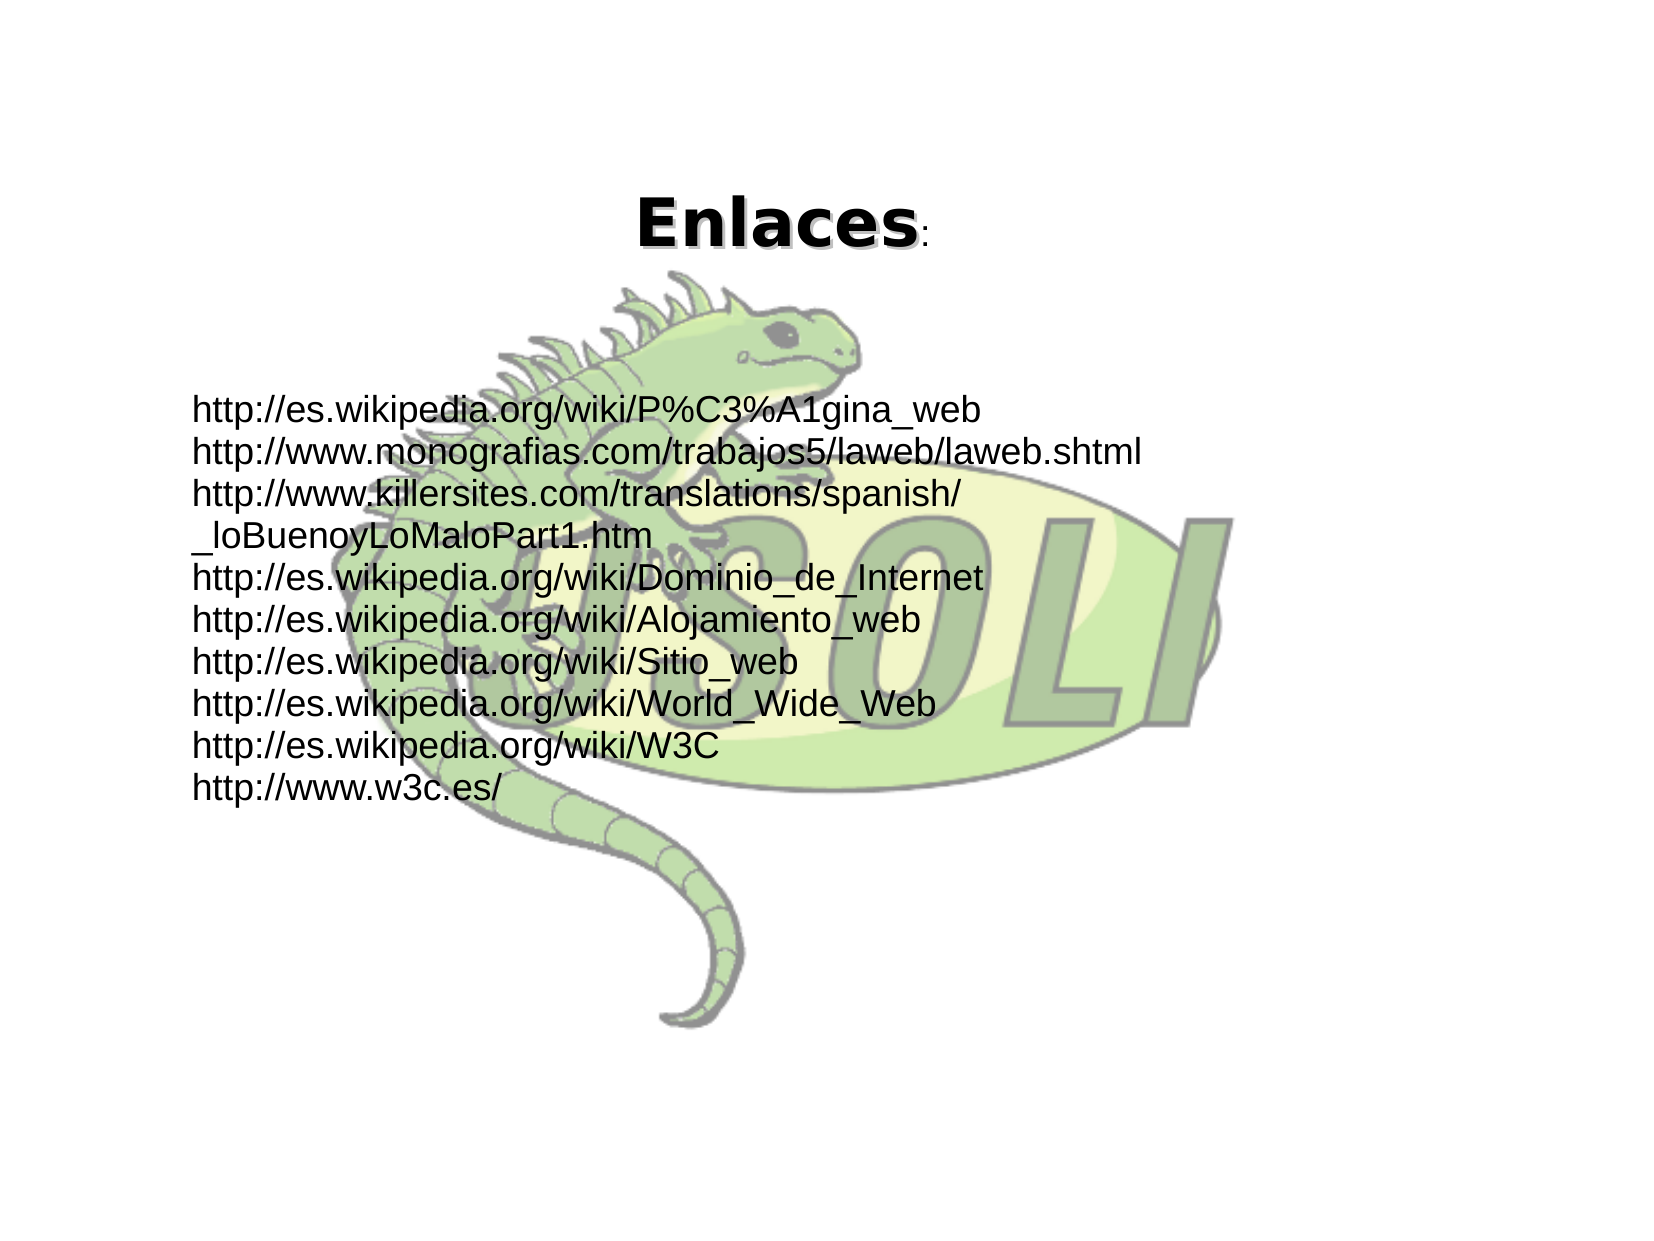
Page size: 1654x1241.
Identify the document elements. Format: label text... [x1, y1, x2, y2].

text_box Enlaces: http://es.wikipedia.org/wiki/P%C3%A1gina_web http://www.monografias.com/trabajos5/laweb/laweb.shtml http://www.killersites.com/translations/spanish/_loBuenoyLoMaloPart1.htm http://es.wikipedia.org/wiki/Dominio_de_Internet http://es.wikipedia.org/wiki/Alojamiento_web http://es.wikipedia.org/wiki/Sitio_web http://es.wikipedia.org/wiki/World_Wide_Web http://es.wikipedia.org/wiki/W3C http://www.w3c.es/ [177, 177, 1388, 816]
picture [436, 816, 1218, 963]
